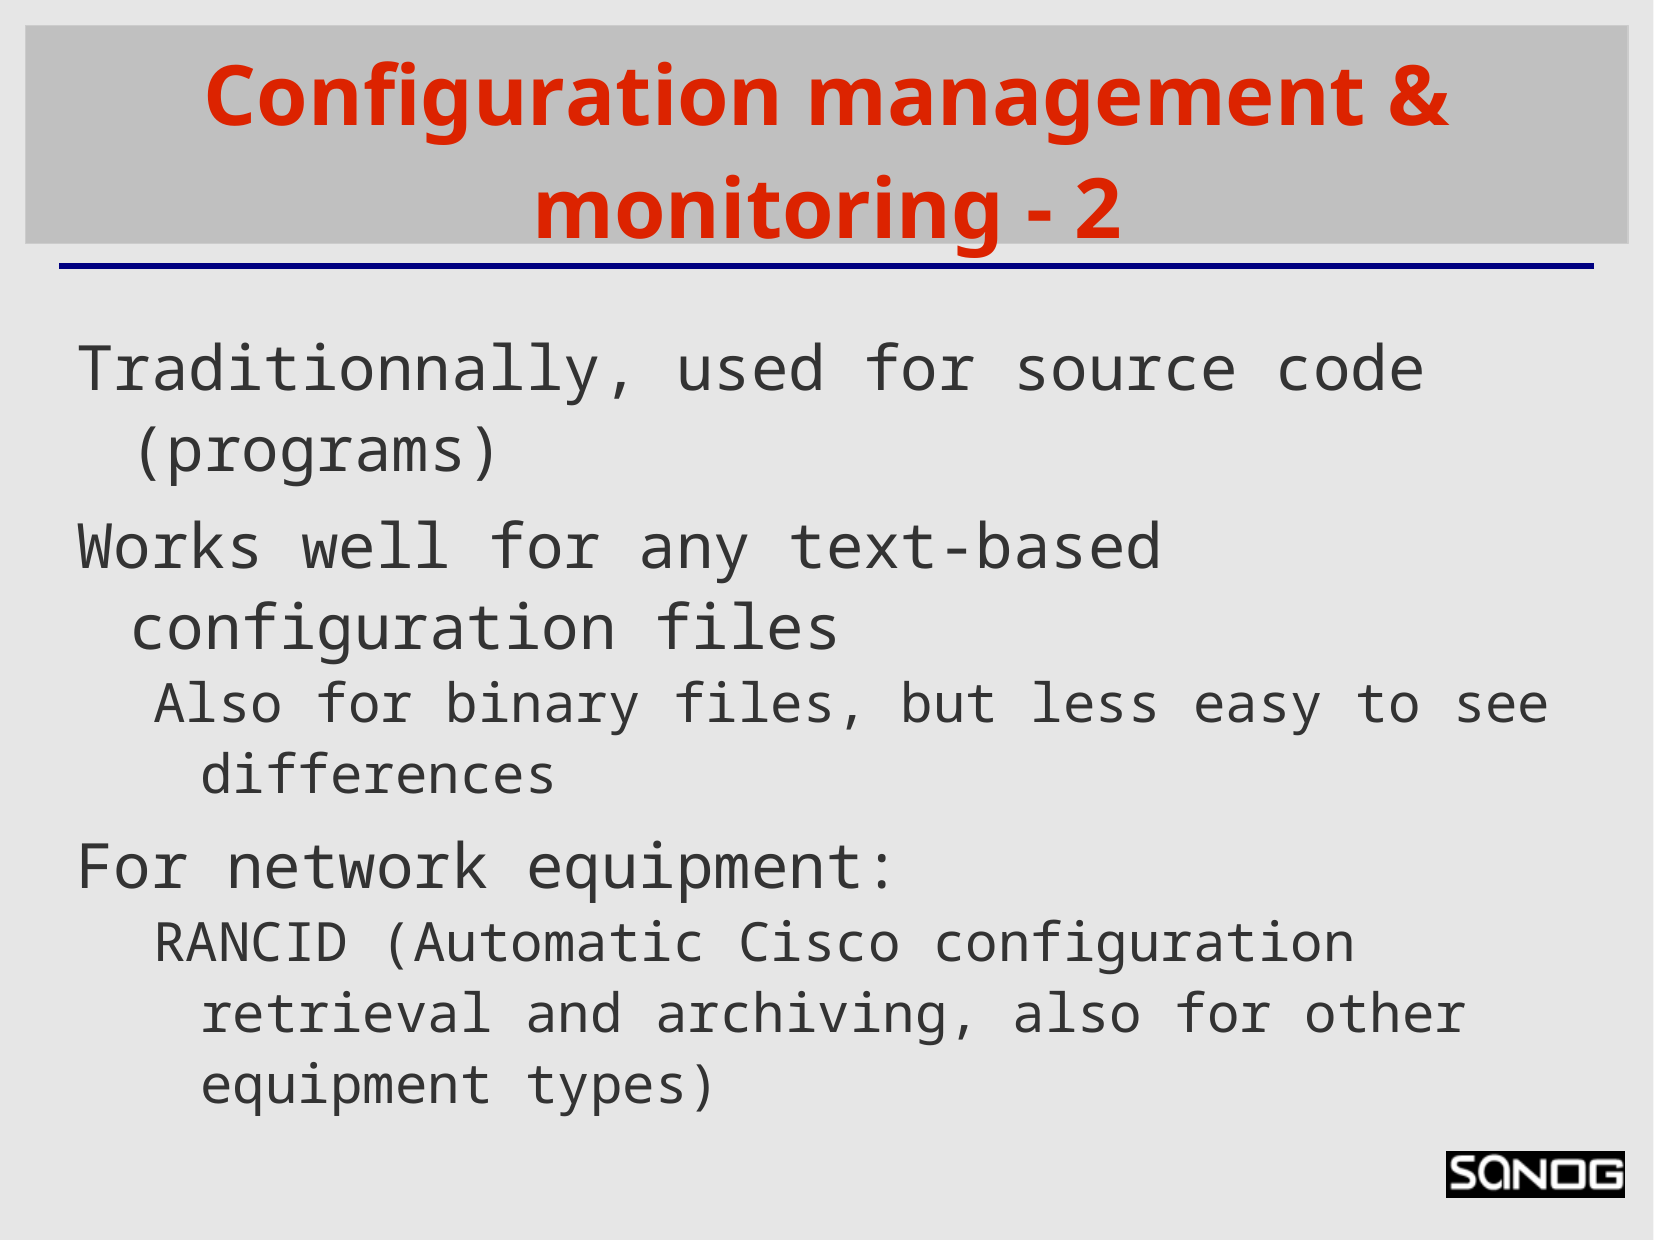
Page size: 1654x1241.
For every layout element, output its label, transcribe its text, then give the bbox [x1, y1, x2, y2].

list Traditionnally, used for source code (programs) Works well for any text-based configuration files Also for binary files, but less easy to see differences For network equipment: RANCID (Automatic Cisco configuration retrieval and archiving, also for other equipment types) [59, 324, 1595, 1135]
picture [1446, 1151, 1625, 1198]
title Configuration management & monitoring - 2 [121, 46, 1534, 254]
